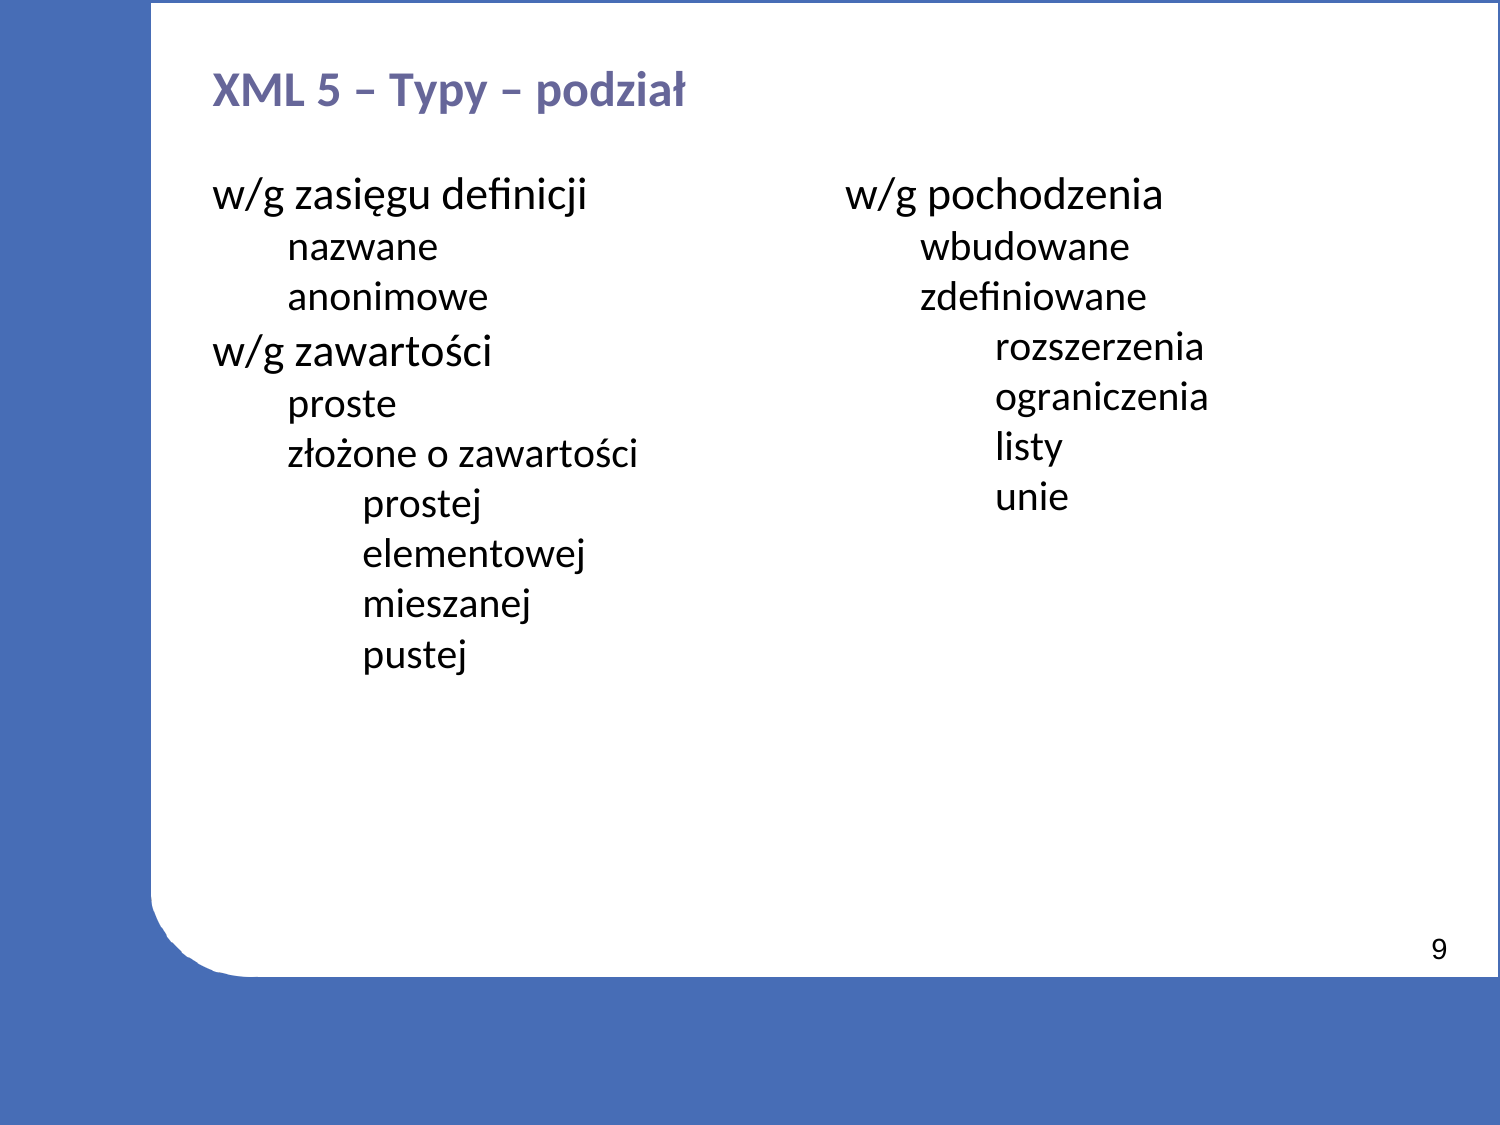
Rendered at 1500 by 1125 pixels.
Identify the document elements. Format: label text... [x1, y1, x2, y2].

picture [0, 0, 1500, 1125]
title XML 5 – Typy – podział [212, 24, 1447, 164]
list w/g pochodzenia wbudowane zdefiniowane rozszerzenia ograniczenia listy unie [845, 174, 1448, 911]
list w/g zasięgu definicji nazwane anonimowe w/g zawartości proste złożone o zawartości prostej elementowej mieszanej pustej [212, 174, 815, 926]
